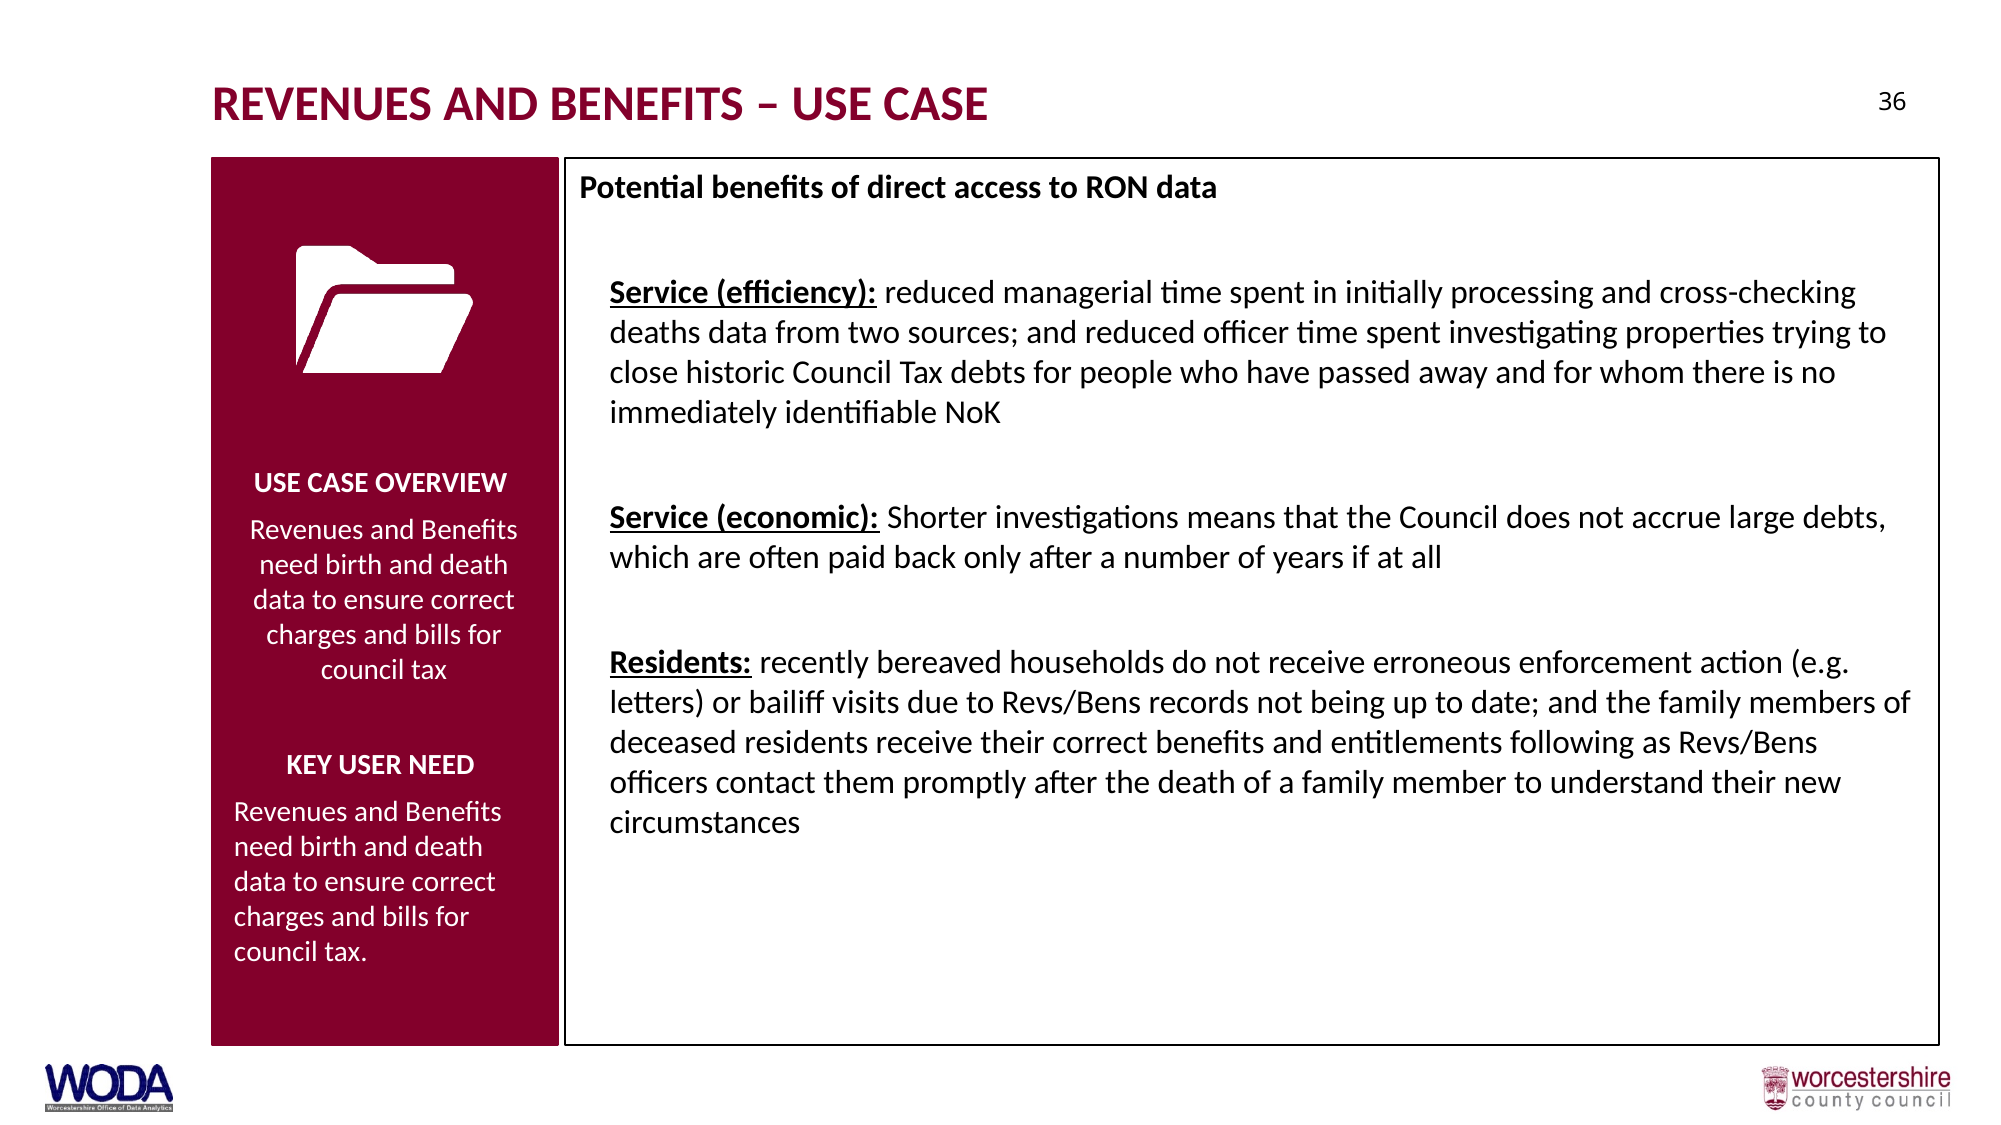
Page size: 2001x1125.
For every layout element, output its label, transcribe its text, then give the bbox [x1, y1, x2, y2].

picture [45, 1064, 173, 1112]
title REVENUES AND BENEFITS – USE CASE [212, 70, 1809, 183]
text_box [212, 183, 558, 1046]
text_box USE CASE OVERVIEW Revenues and Benefits need birth and death data to ensure correct charges and bills for council tax KEY USER NEED Revenues and Benefits need birth and death data to ensure correct charges and bills for council tax. [218, 360, 550, 982]
picture [275, 200, 493, 418]
picture [1749, 1055, 1971, 1121]
slide_number <number> [1850, 85, 1907, 146]
text_box Potential benefits of direct access to RON data Service (efficiency): reduced managerial time spent in initially processing and cross-checking deaths data from two sources; and reduced officer time spent investigating properties trying to close historic Council Tax debts for people who have passed away and for whom there is no immediately identifiable NoK Service (economic): Shorter investigations means that the Council does not accrue large debts, which are often paid back only after a number of years if at all Residents: recently bereaved households do not receive erroneous enforcement action (e.g. letters) or bailiff visits due to Revs/Bens records not being up to date; and the family members of deceased residents receive their correct benefits and entitlements following as Revs/Bens officers contact them promptly after the death of a family member to understand their new circumstances [564, 158, 1939, 1046]
